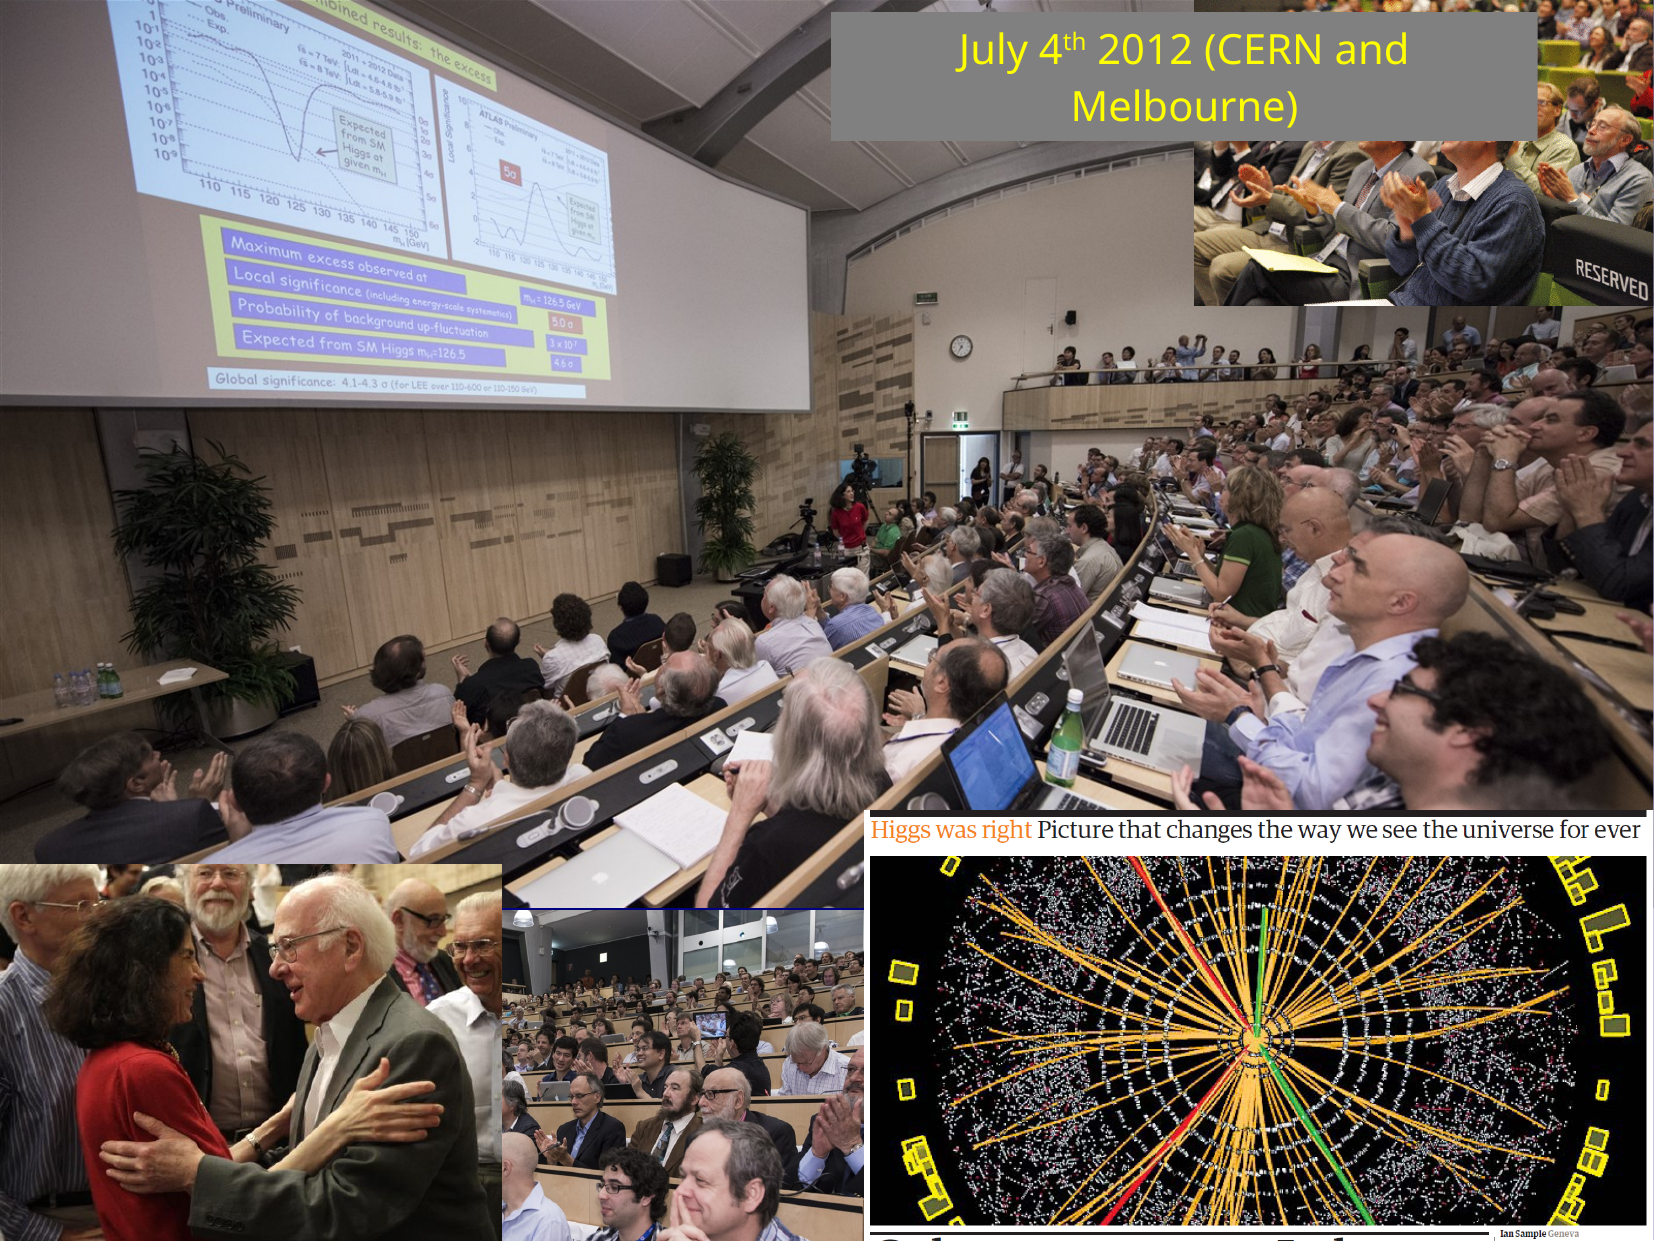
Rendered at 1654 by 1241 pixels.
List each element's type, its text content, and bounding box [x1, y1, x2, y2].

picture [0, 0, 1654, 1241]
text_box July 4th 2012 (CERN and Melbourne) [831, 12, 1538, 77]
